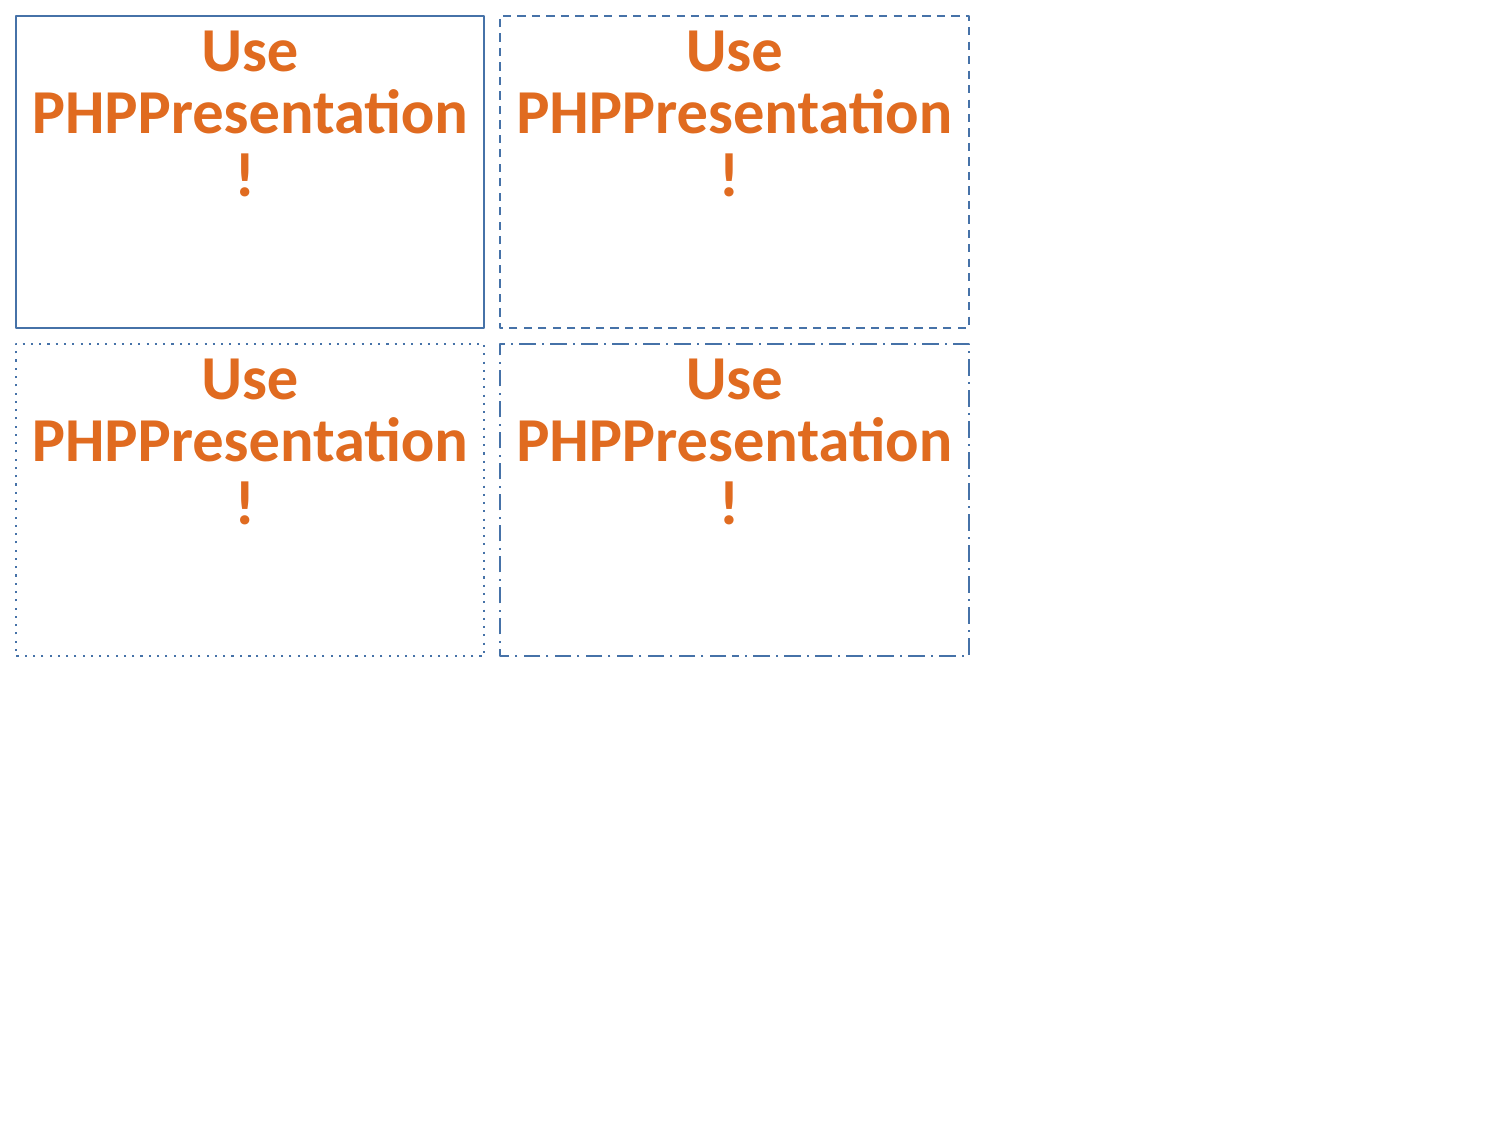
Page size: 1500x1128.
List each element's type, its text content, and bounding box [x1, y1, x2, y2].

text_box Use PHPPresentation! [15, 15, 485, 329]
text_box Use PHPPresentation! [500, 343, 969, 657]
text_box Use PHPPresentation! [15, 343, 485, 657]
text_box Use PHPPresentation! [500, 15, 969, 329]
